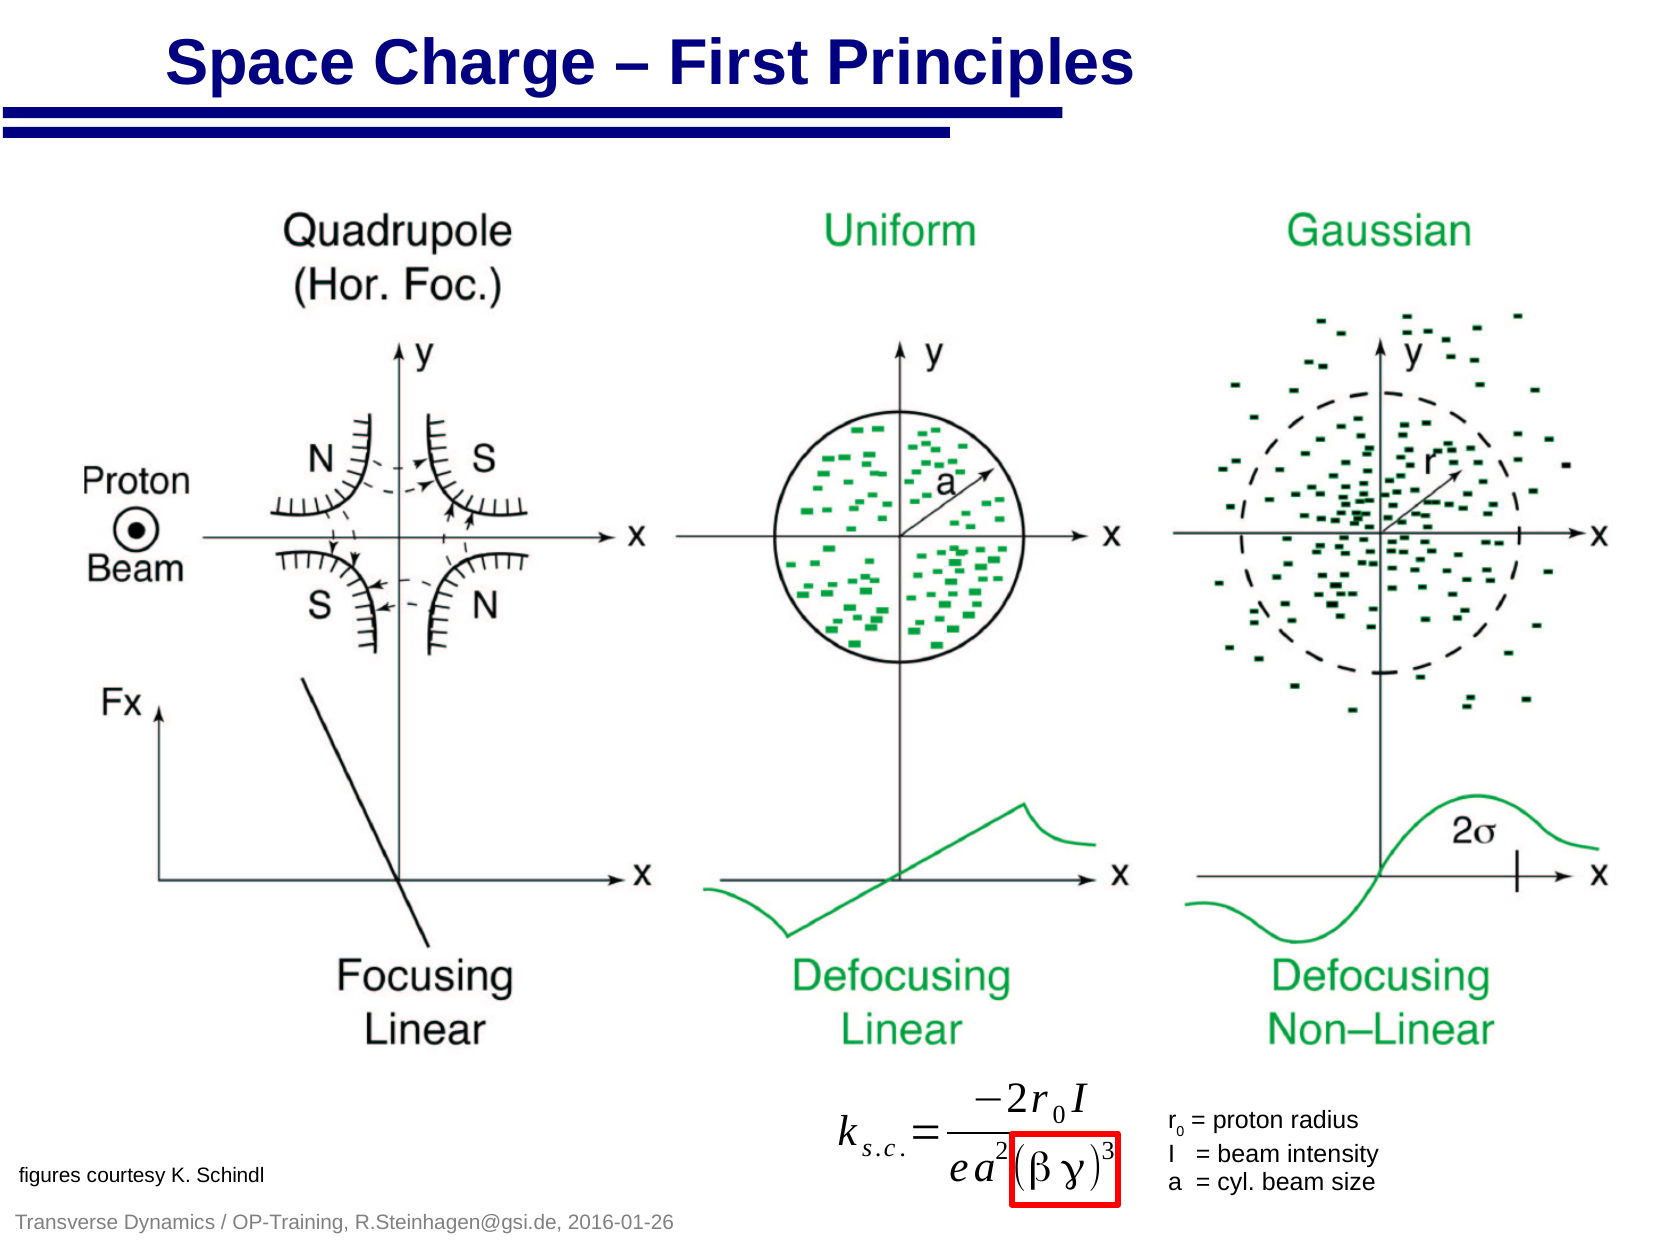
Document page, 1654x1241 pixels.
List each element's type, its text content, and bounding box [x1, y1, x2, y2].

title Space Charge – First Principles [165, 0, 1323, 124]
text_box figures courtesy K. Schindl [4, 1156, 455, 1204]
picture [64, 195, 1628, 1084]
chart [1015, 1137, 1115, 1193]
text_box r0 = proton radius I = beam intensity a = cyl. beam size [1153, 1098, 1485, 1204]
chart [826, 1074, 1130, 1193]
